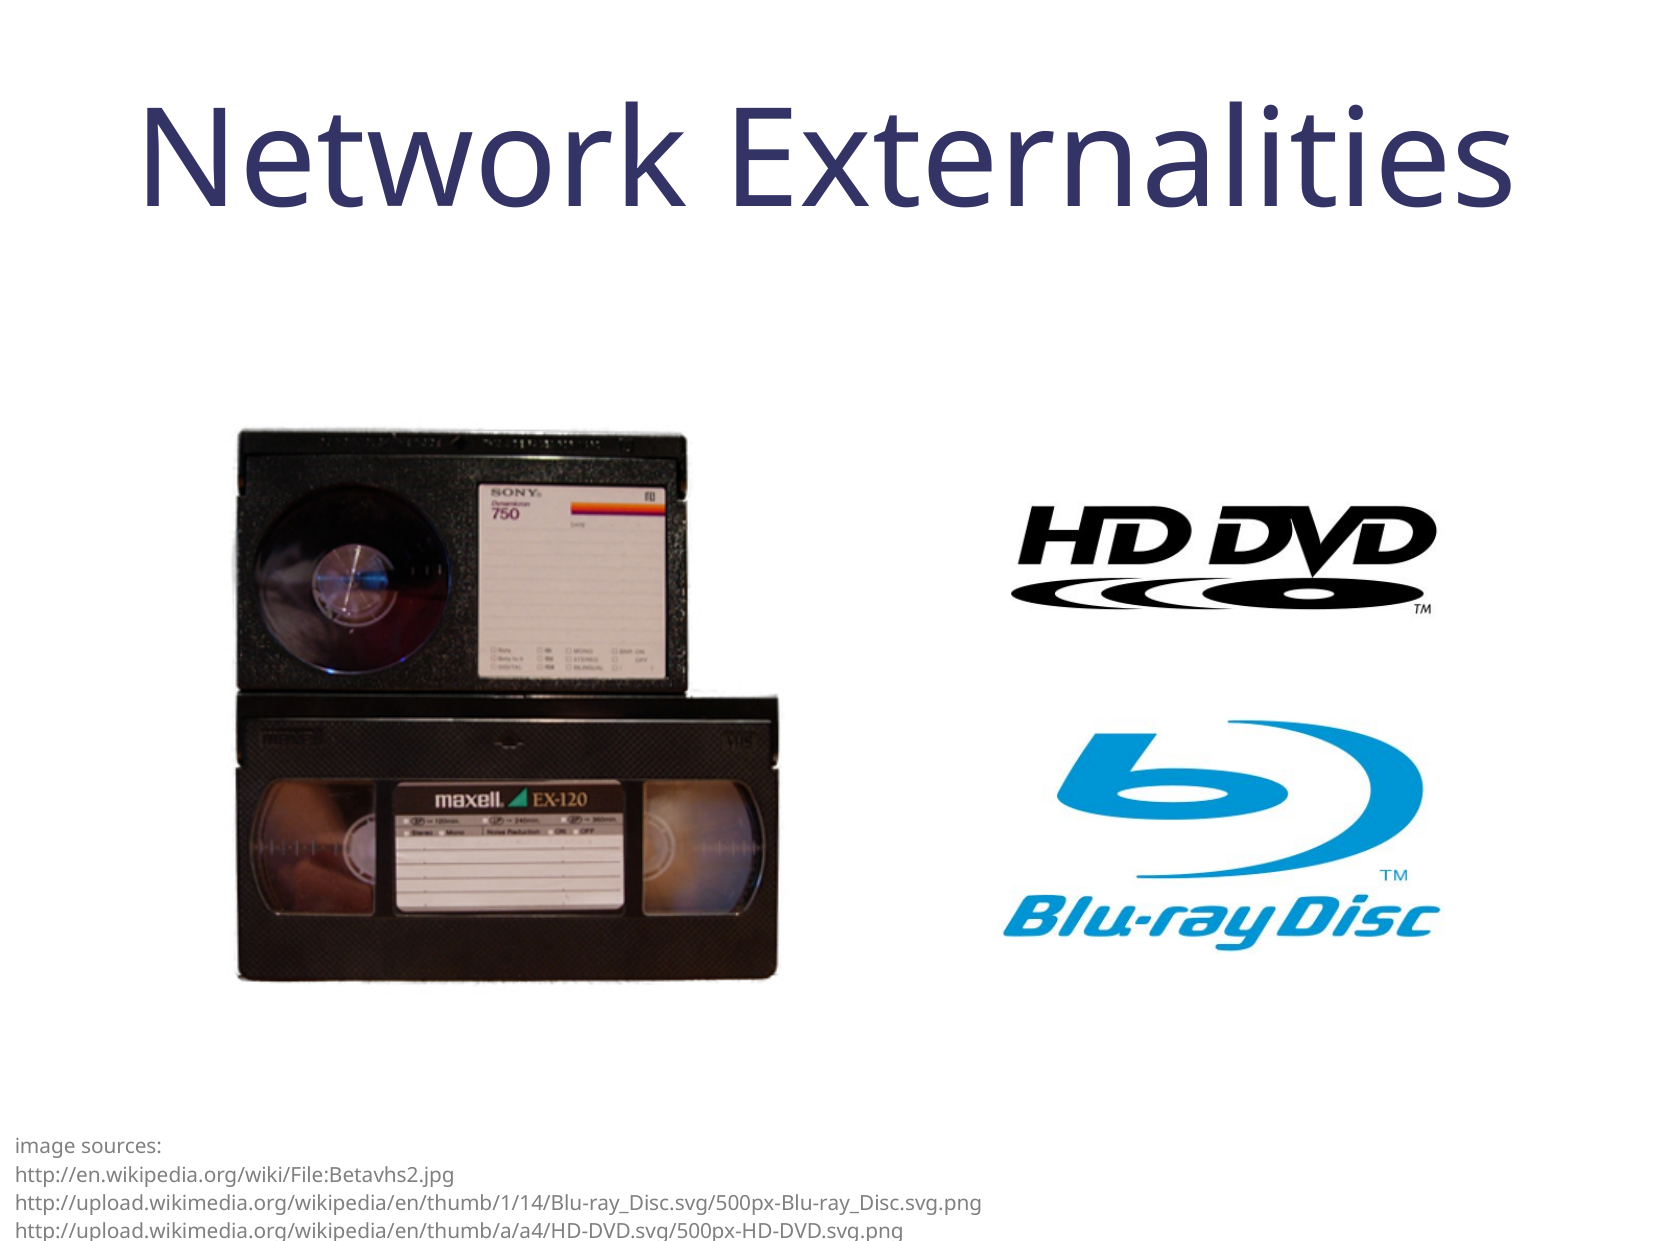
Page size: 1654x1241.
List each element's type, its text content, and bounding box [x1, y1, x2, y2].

text_box image sources: http://en.wikipedia.org/wiki/File:Betavhs2.jpghttp://upload.wikimedia.org/wikipedia/en/thumb/1/14/Blu-ray_Disc.svg/500px-Blu-ray_Disc.svg.pnghttp://upload.wikimedia.org/wikipedia/en/thumb/a/a4/HD-DVD.svg/500px-HD-DVD.svg.png [0, 1124, 1134, 1241]
picture [164, 383, 863, 1049]
title Network Externalities [82, 49, 1571, 257]
picture [960, 460, 1482, 653]
picture [960, 686, 1482, 966]
